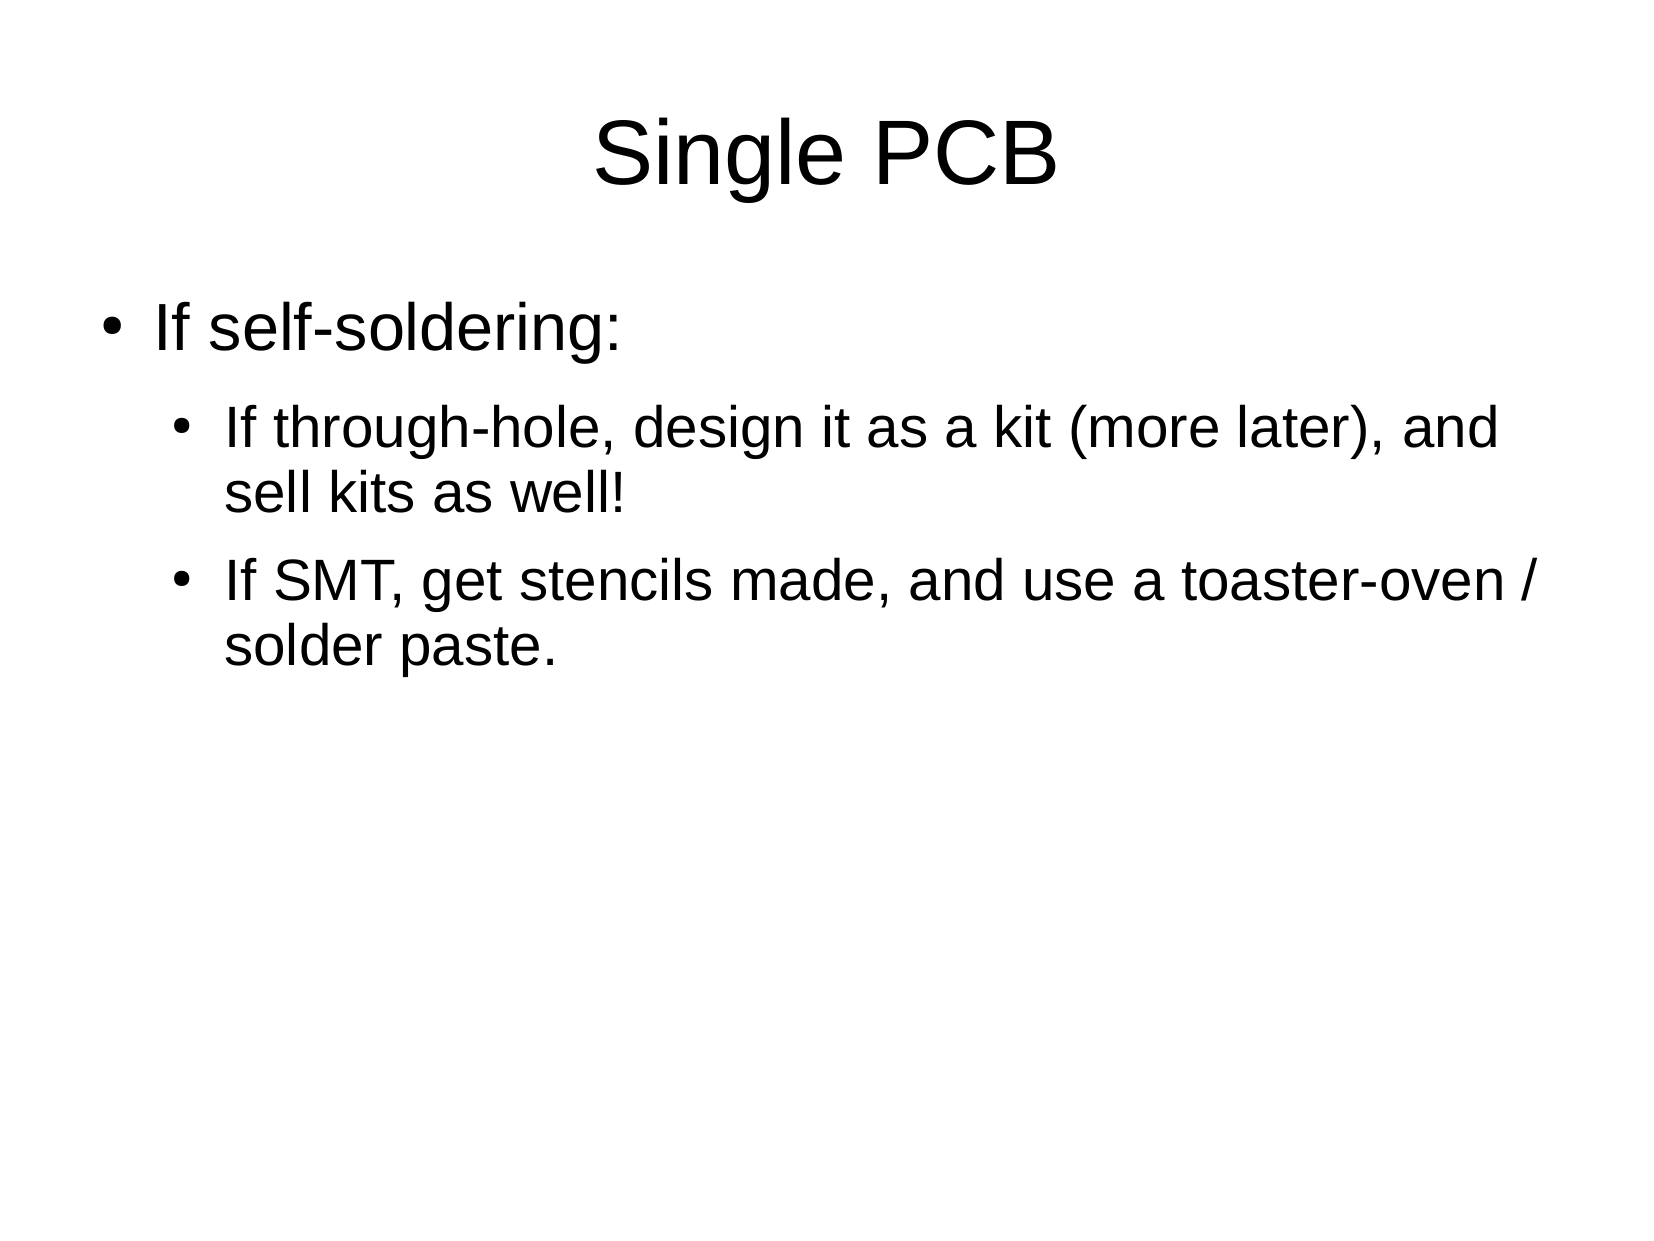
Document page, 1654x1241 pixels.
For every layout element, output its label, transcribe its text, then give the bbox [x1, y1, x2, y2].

title Single PCB [82, 49, 1571, 257]
list If self-soldering: If through-hole, design it as a kit (more later), and sell kits as well! If SMT, get stencils made, and use a toaster-oven / solder paste. [82, 290, 1571, 1109]
